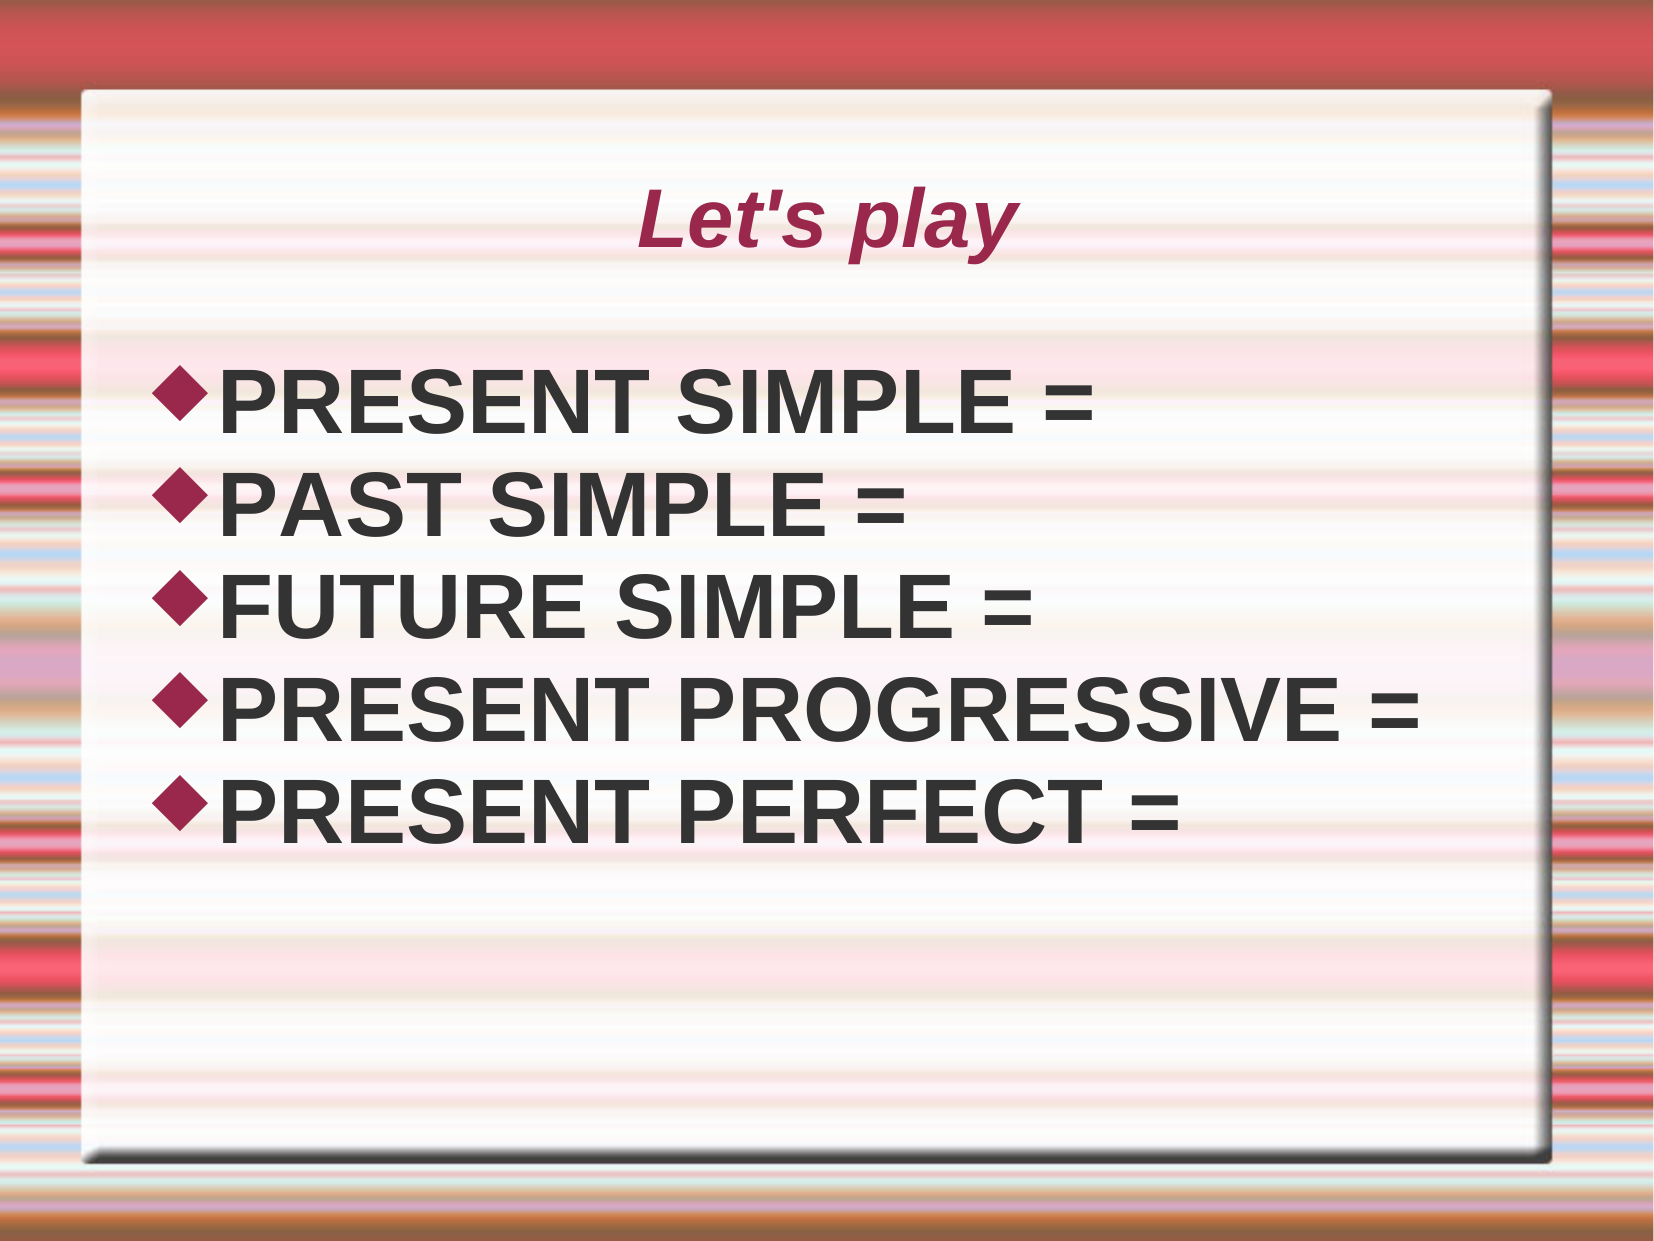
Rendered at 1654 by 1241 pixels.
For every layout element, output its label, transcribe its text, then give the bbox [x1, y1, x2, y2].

picture [0, 0, 1654, 1241]
list PRESENT SIMPLE = PAST SIMPLE = FUTURE SIMPLE = PRESENT PROGRESSIVE = PRESENT PERFECT = [134, 350, 1516, 1133]
title Let's play [121, 114, 1534, 322]
